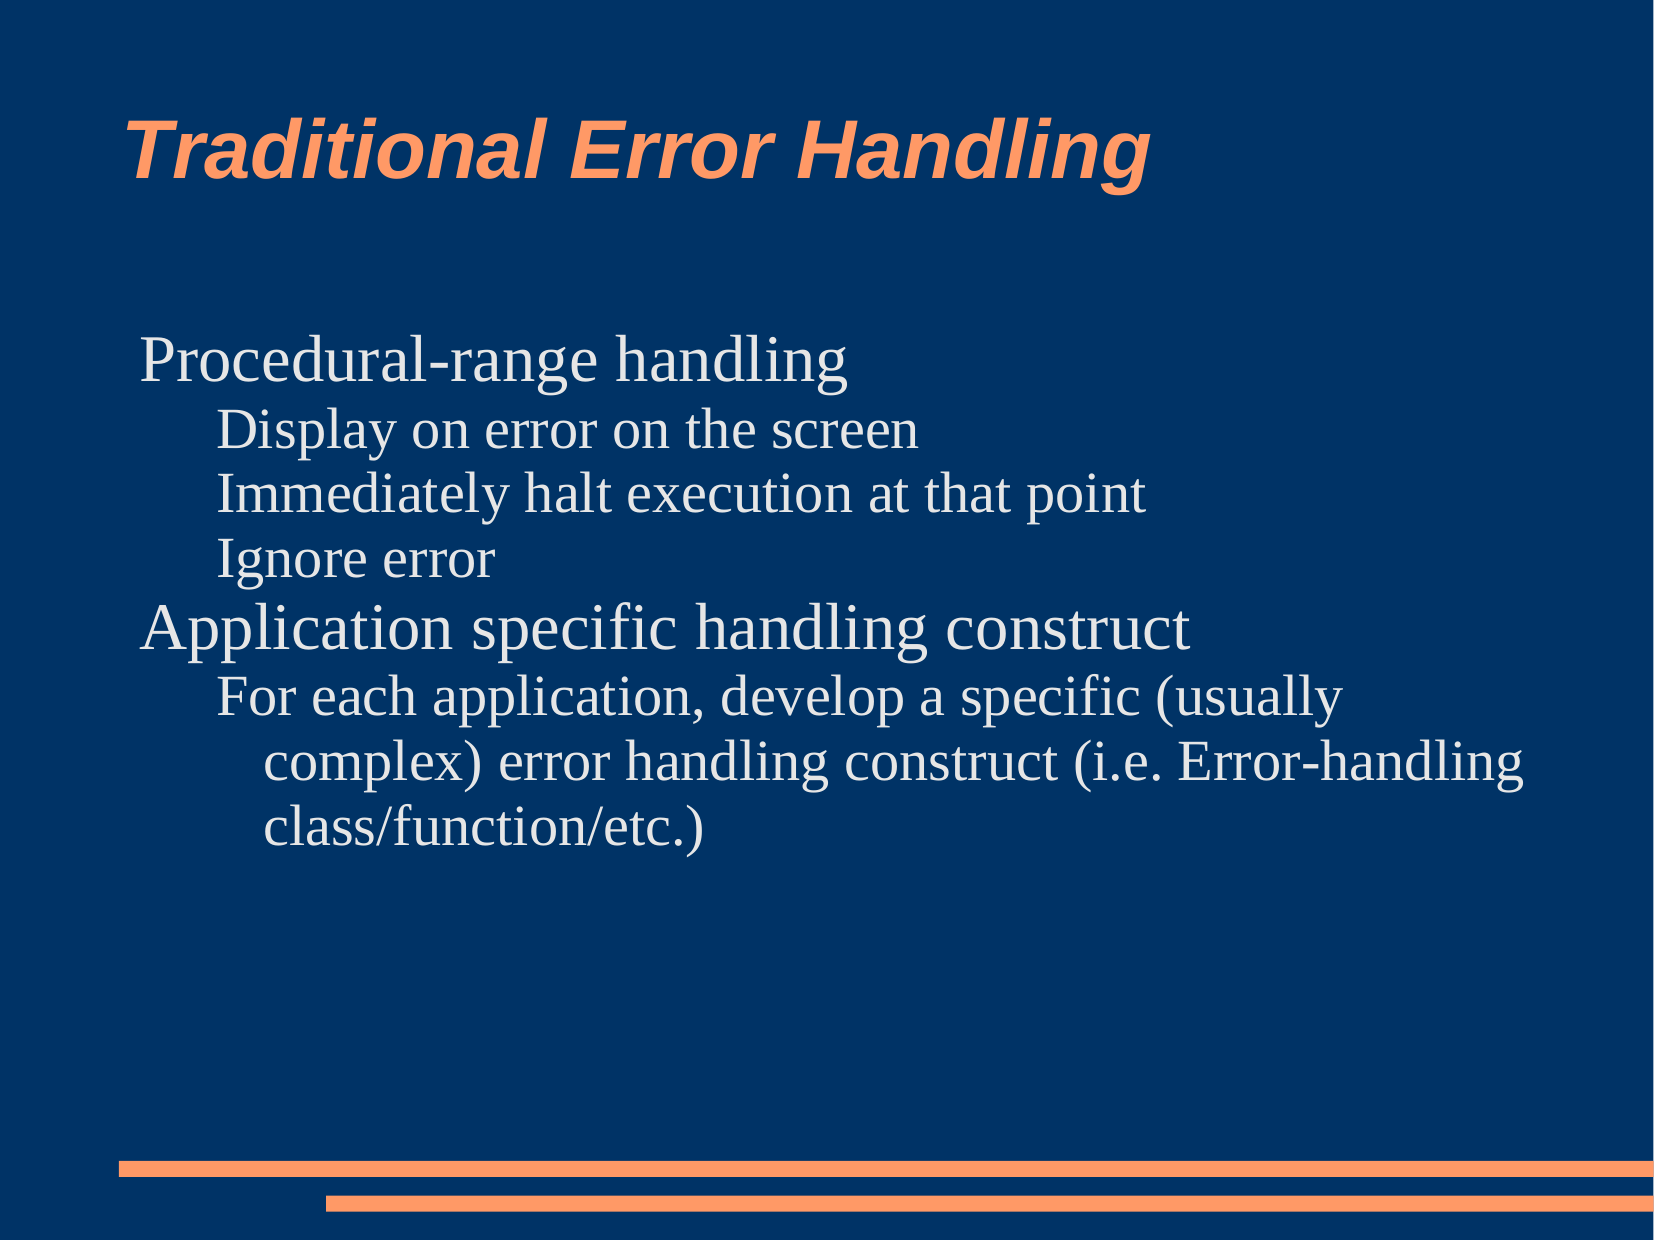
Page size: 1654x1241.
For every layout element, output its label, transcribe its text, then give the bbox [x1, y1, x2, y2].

list Procedural-range handling Display on error on the screen Immediately halt execution at that point Ignore error Application specific handling construct For each application, develop a specific (usually complex) error handling construct (i.e. Error-handling class/function/etc.) [121, 322, 1561, 1133]
title Traditional Error Handling [121, 46, 1534, 254]
